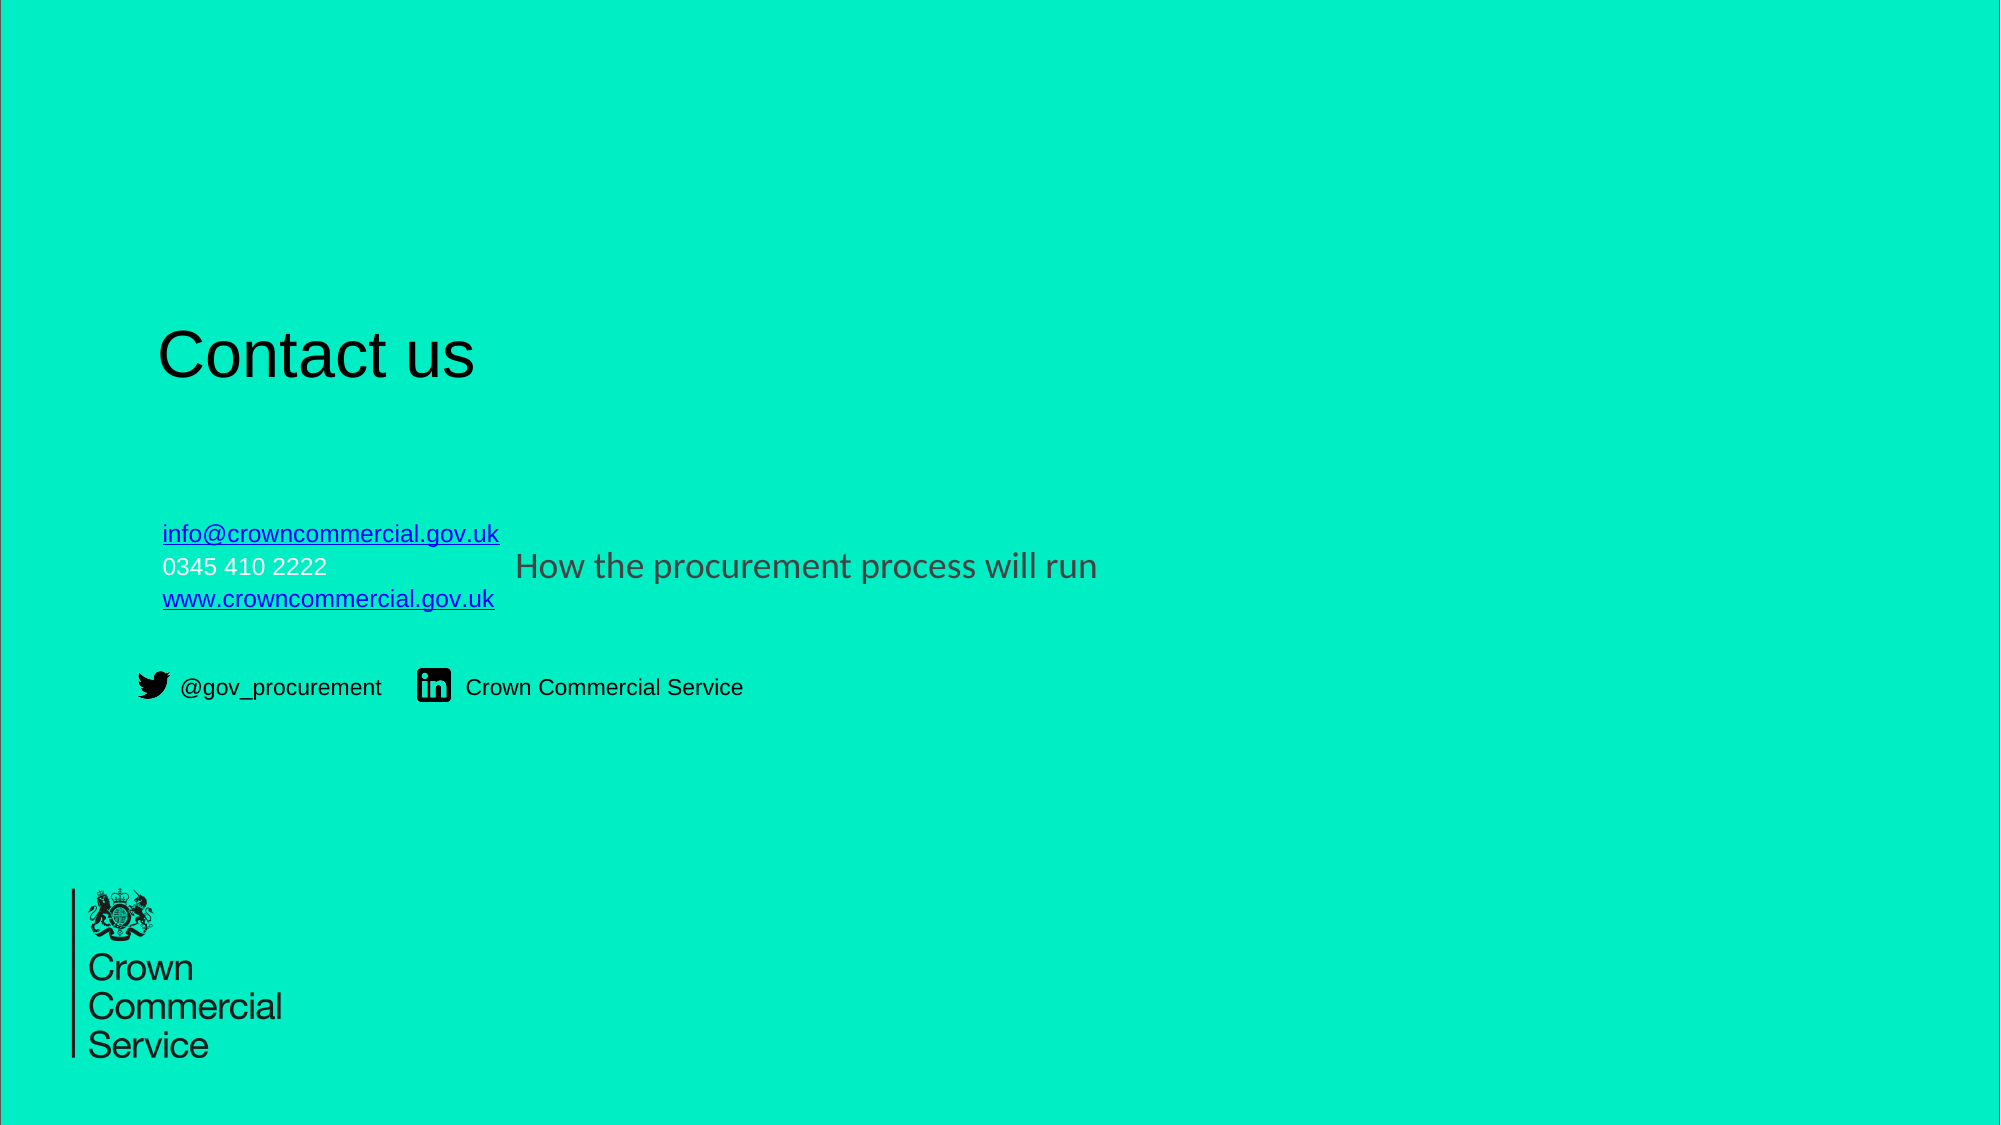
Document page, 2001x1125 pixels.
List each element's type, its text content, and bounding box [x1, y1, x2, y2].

text_box info@crowncommercial.gov.uk 0345 410 2222 www.crowncommercial.gov.uk [142, 494, 899, 634]
text_box Contact us [137, 290, 654, 430]
text_box How the procurement process will run [500, 533, 1502, 594]
